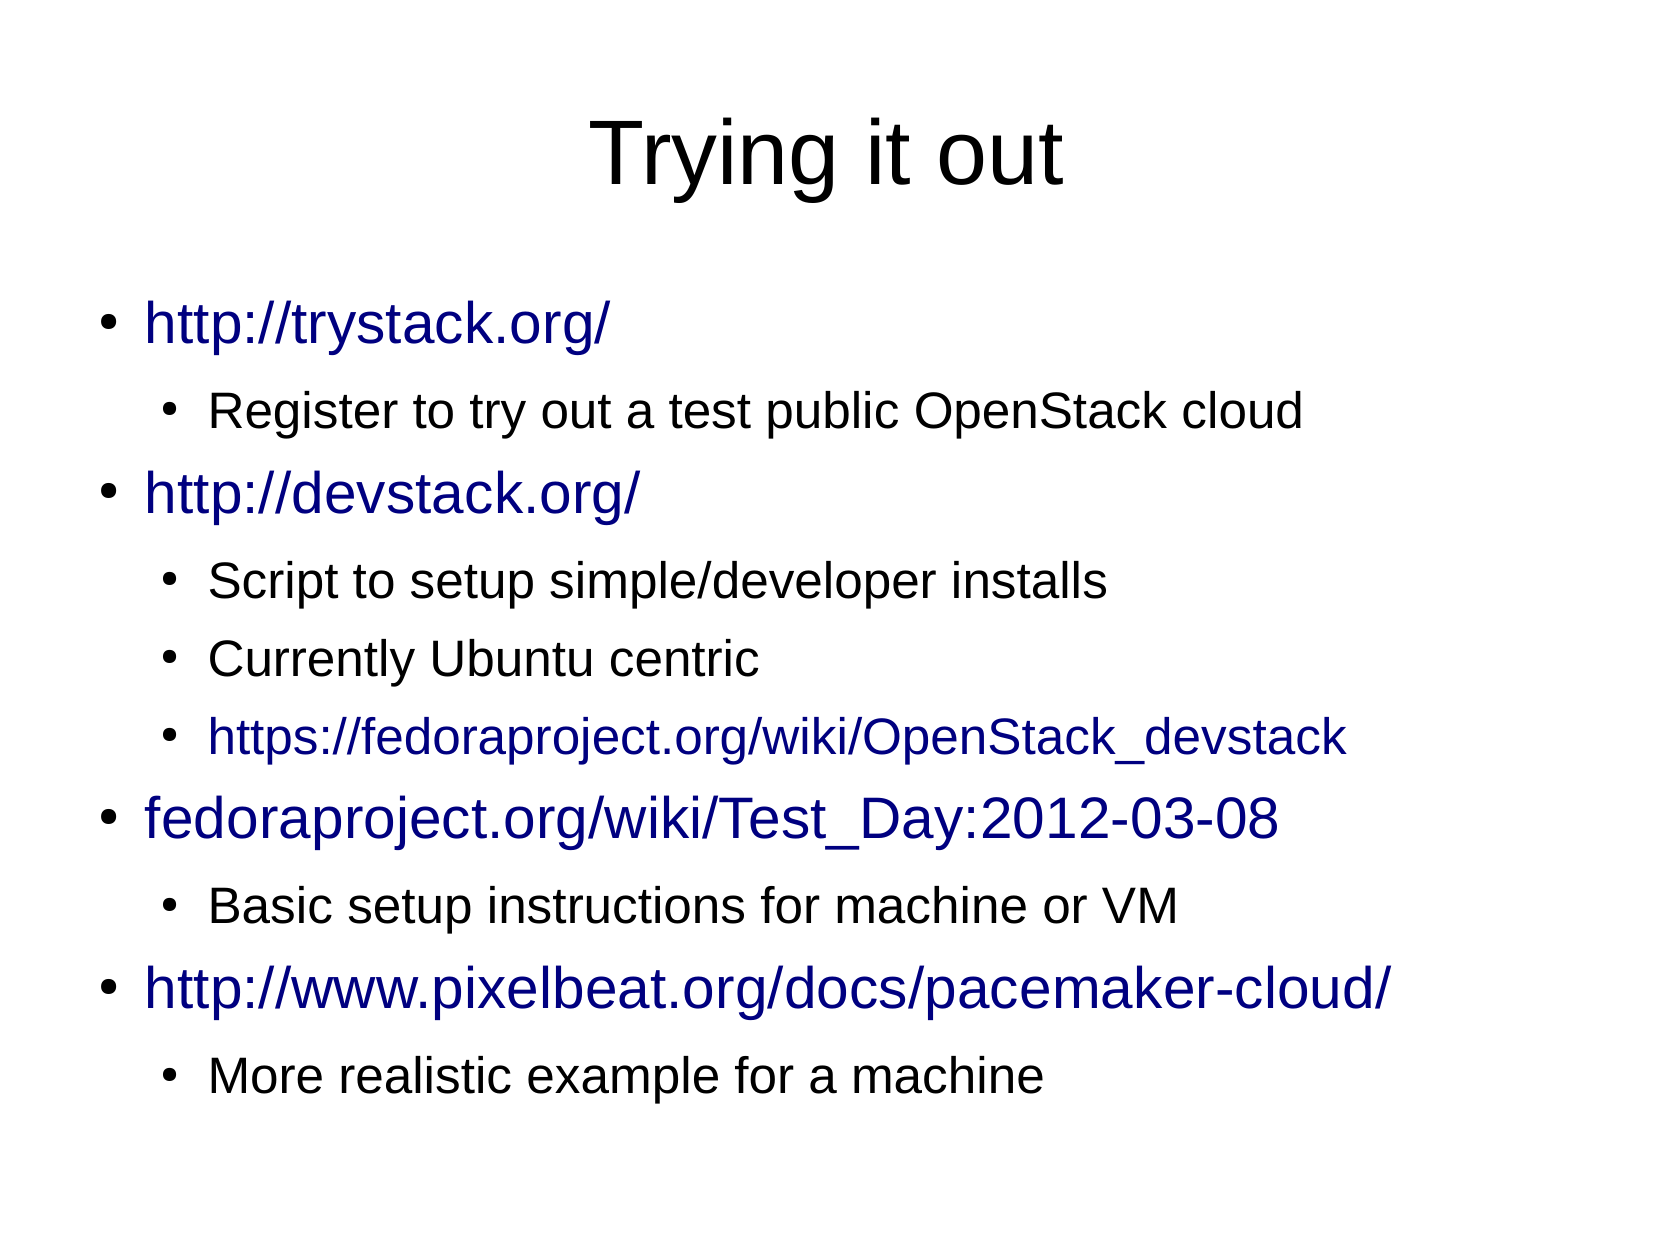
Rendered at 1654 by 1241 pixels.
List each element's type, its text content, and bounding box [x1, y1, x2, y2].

list http://trystack.org/ Register to try out a test public OpenStack cloud http://devstack.org/ Script to setup simple/developer installs Currently Ubuntu centric https://fedoraproject.org/wiki/OpenStack_devstack fedoraproject.org/wiki/Test_Day:2012-03-08 Basic setup instructions for machine or VM http://www.pixelbeat.org/docs/pacemaker-cloud/ More realistic example for a machine [82, 290, 1571, 1109]
title Trying it out [82, 49, 1571, 257]
